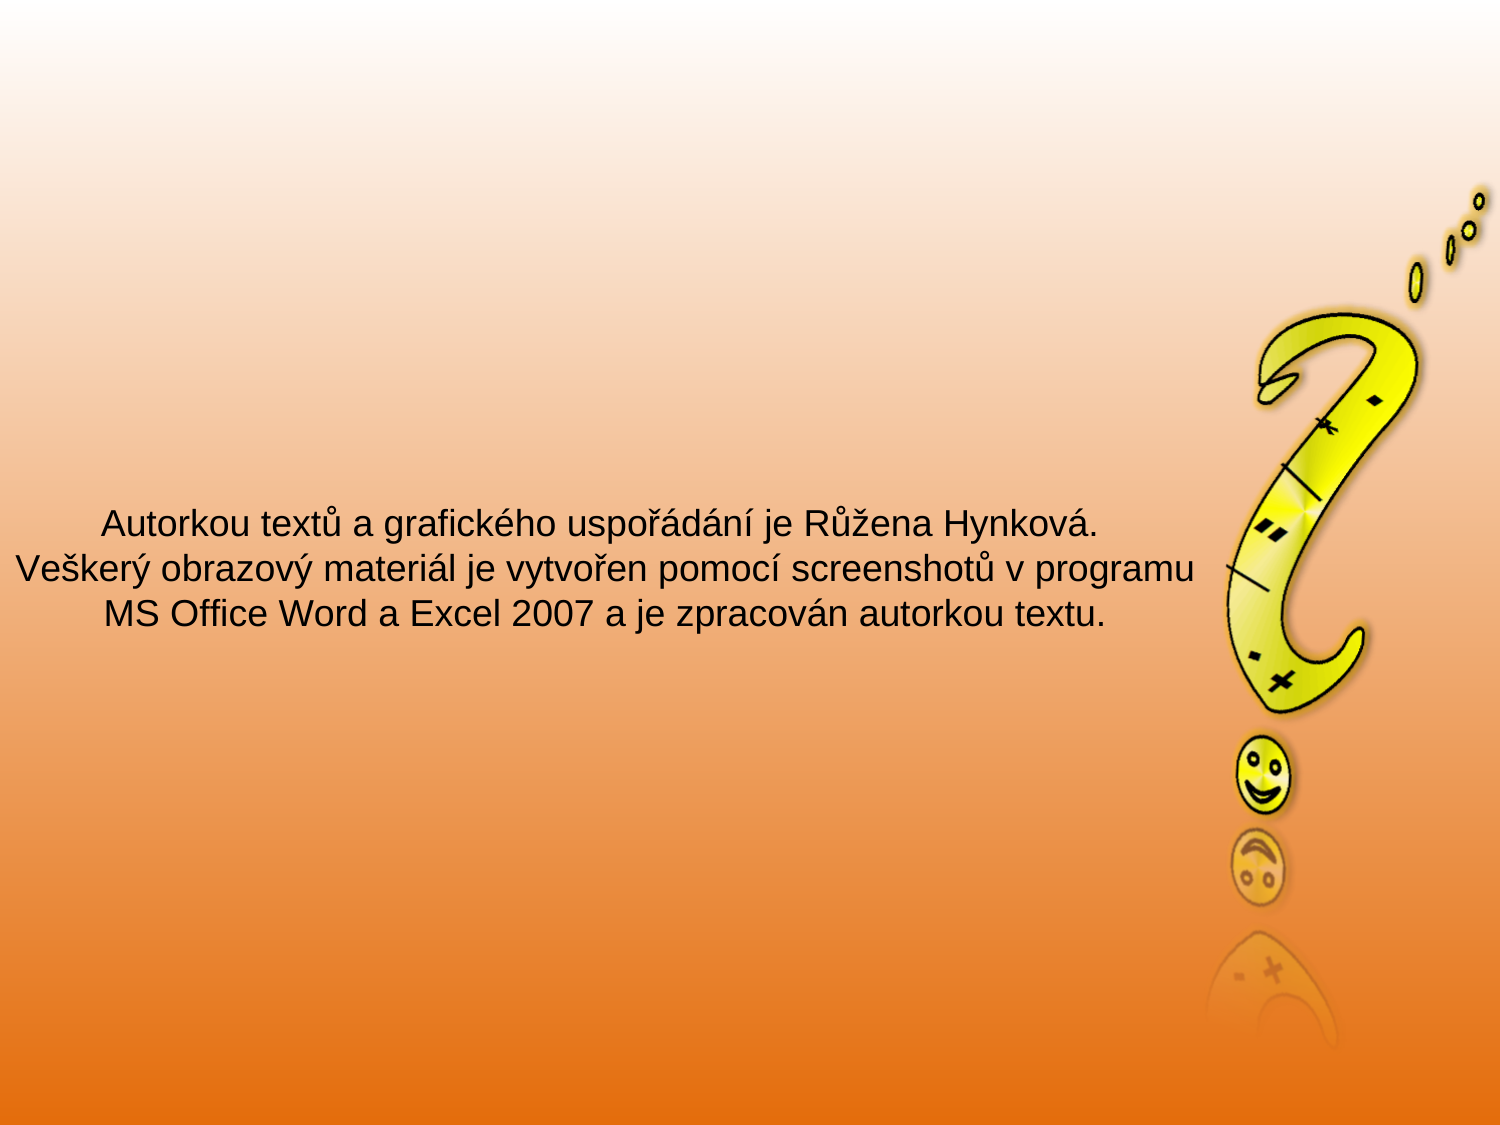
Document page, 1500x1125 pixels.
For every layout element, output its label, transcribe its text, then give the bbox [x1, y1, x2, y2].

picture [1171, 160, 1500, 1125]
text_box Autorkou textů a grafického uspořádání je Růžena Hynková. Veškerý obrazový materiál je vytvořen pomocí screenshotů v programu MS Office Word a Excel 2007 a je zpracován autorkou textu. [0, 491, 1211, 643]
